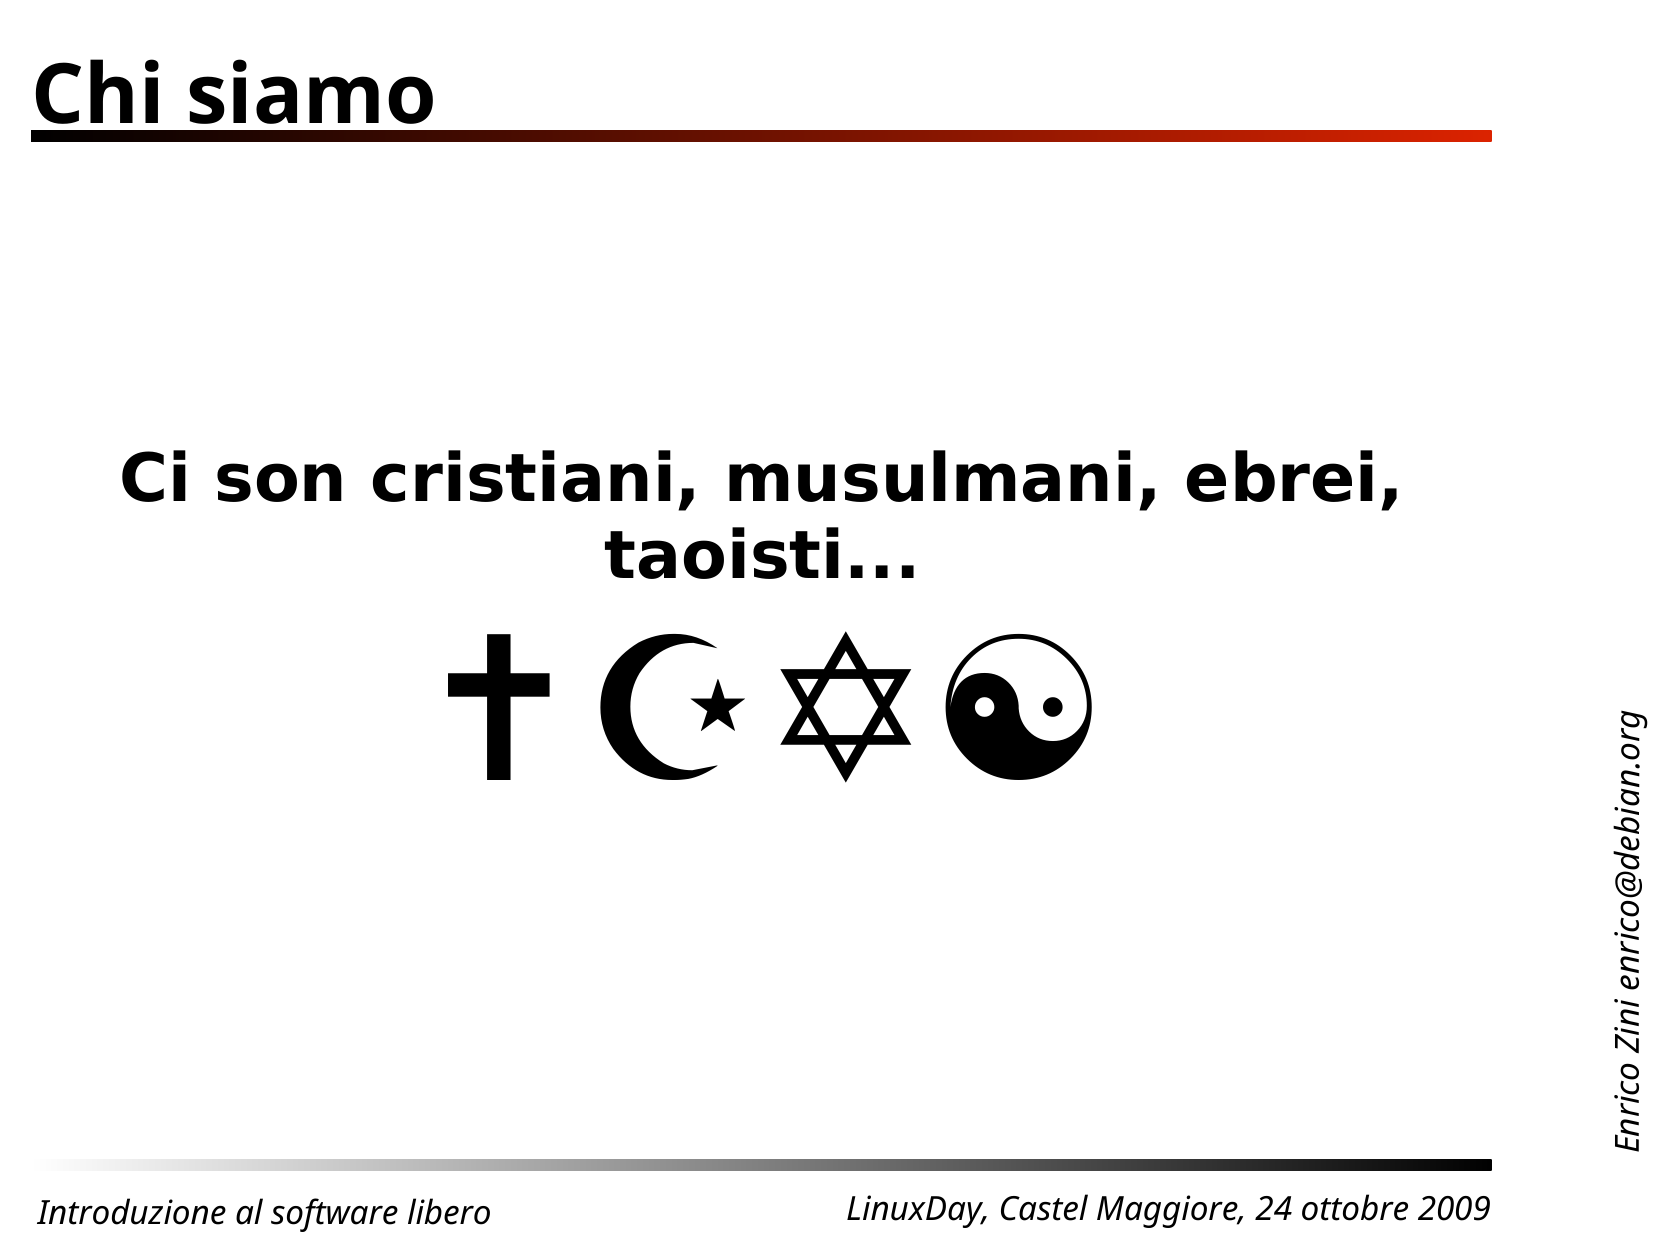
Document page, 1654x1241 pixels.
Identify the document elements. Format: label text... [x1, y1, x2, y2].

text_box Ci son cristiani, musulmani, ebrei, taoisti... ✝☪✡☯ [30, 439, 1495, 828]
text_box Chi siamo [31, 34, 1438, 168]
